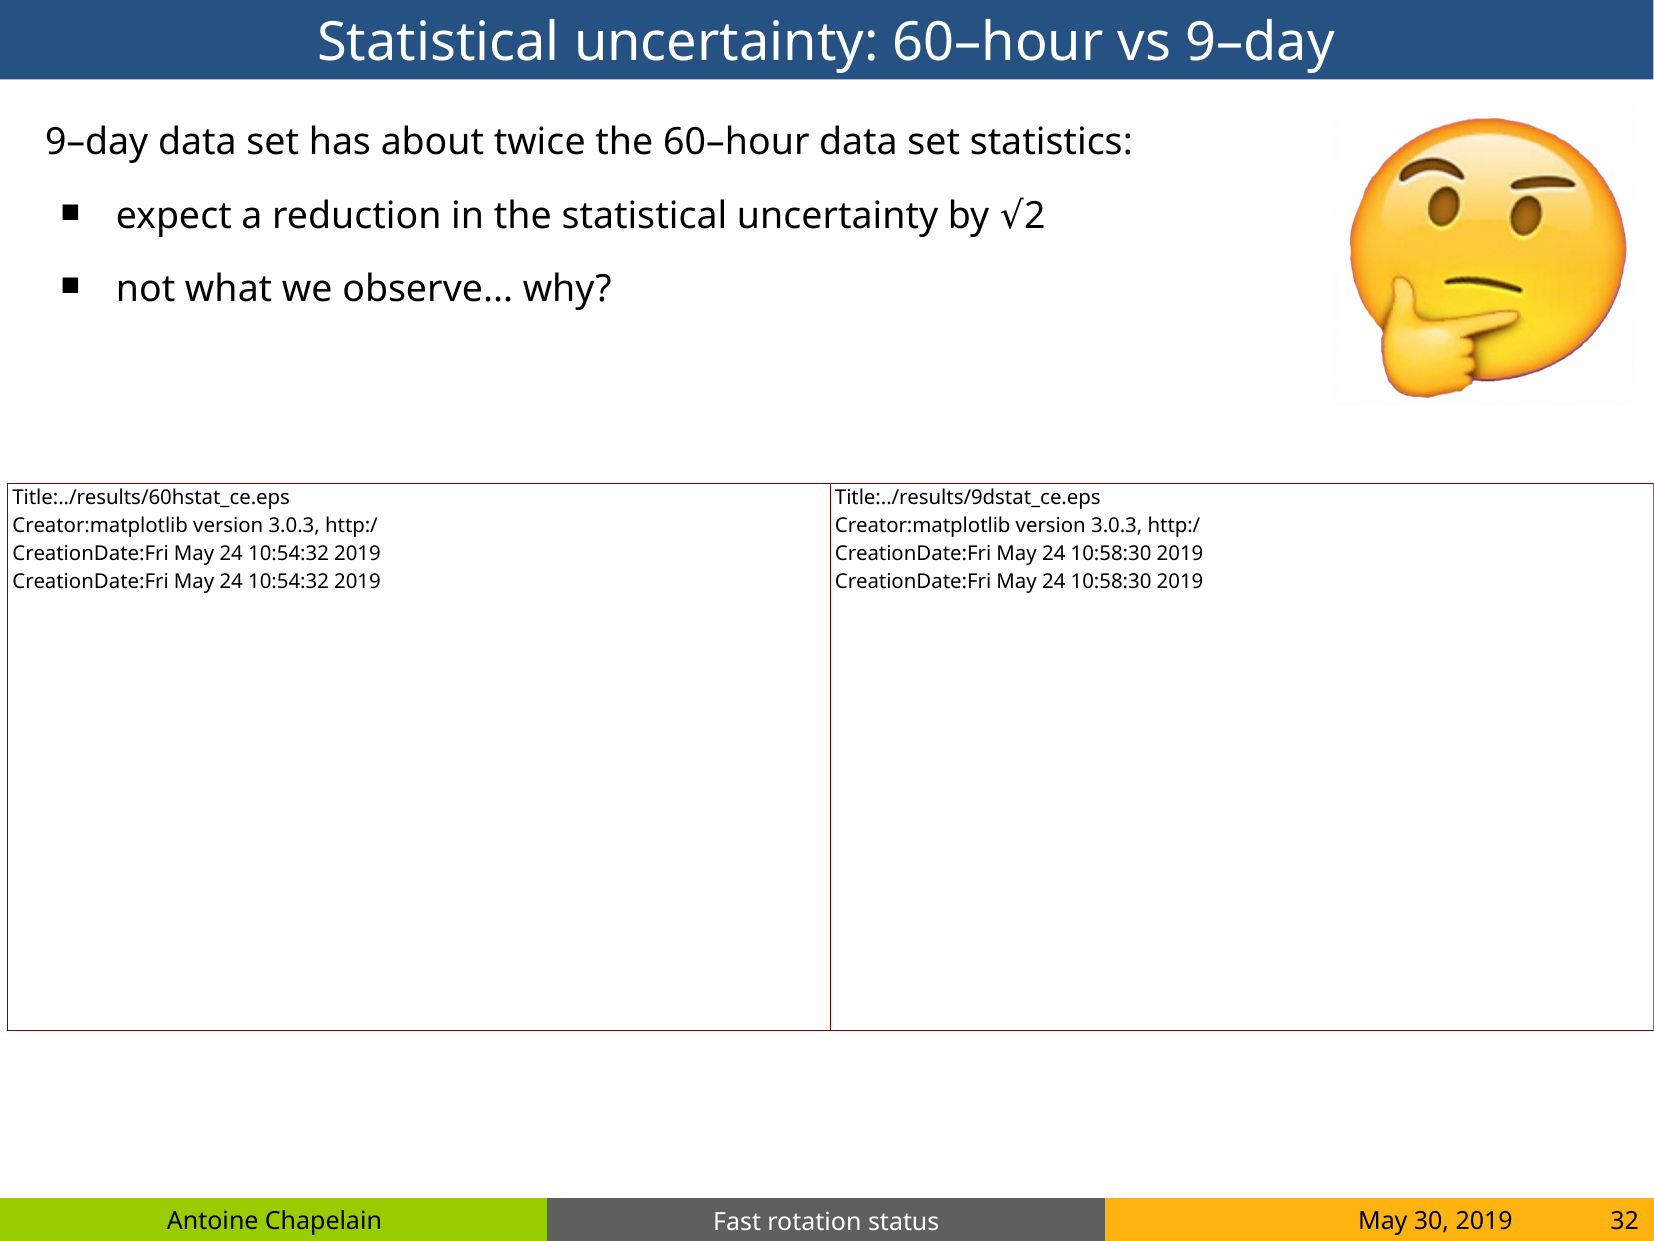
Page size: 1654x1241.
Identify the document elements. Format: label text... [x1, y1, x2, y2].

list 9–day data set has about twice the 60–hour data set statistics: expect a reduction in the statistical uncertainty by √2 not what we observe... why? [45, 106, 1606, 1186]
picture [5, 481, 45, 1031]
picture [1335, 104, 1636, 406]
title Statistical uncertainty: 60–hour vs 9–day [0, 0, 1654, 80]
picture [1606, 481, 1654, 1031]
